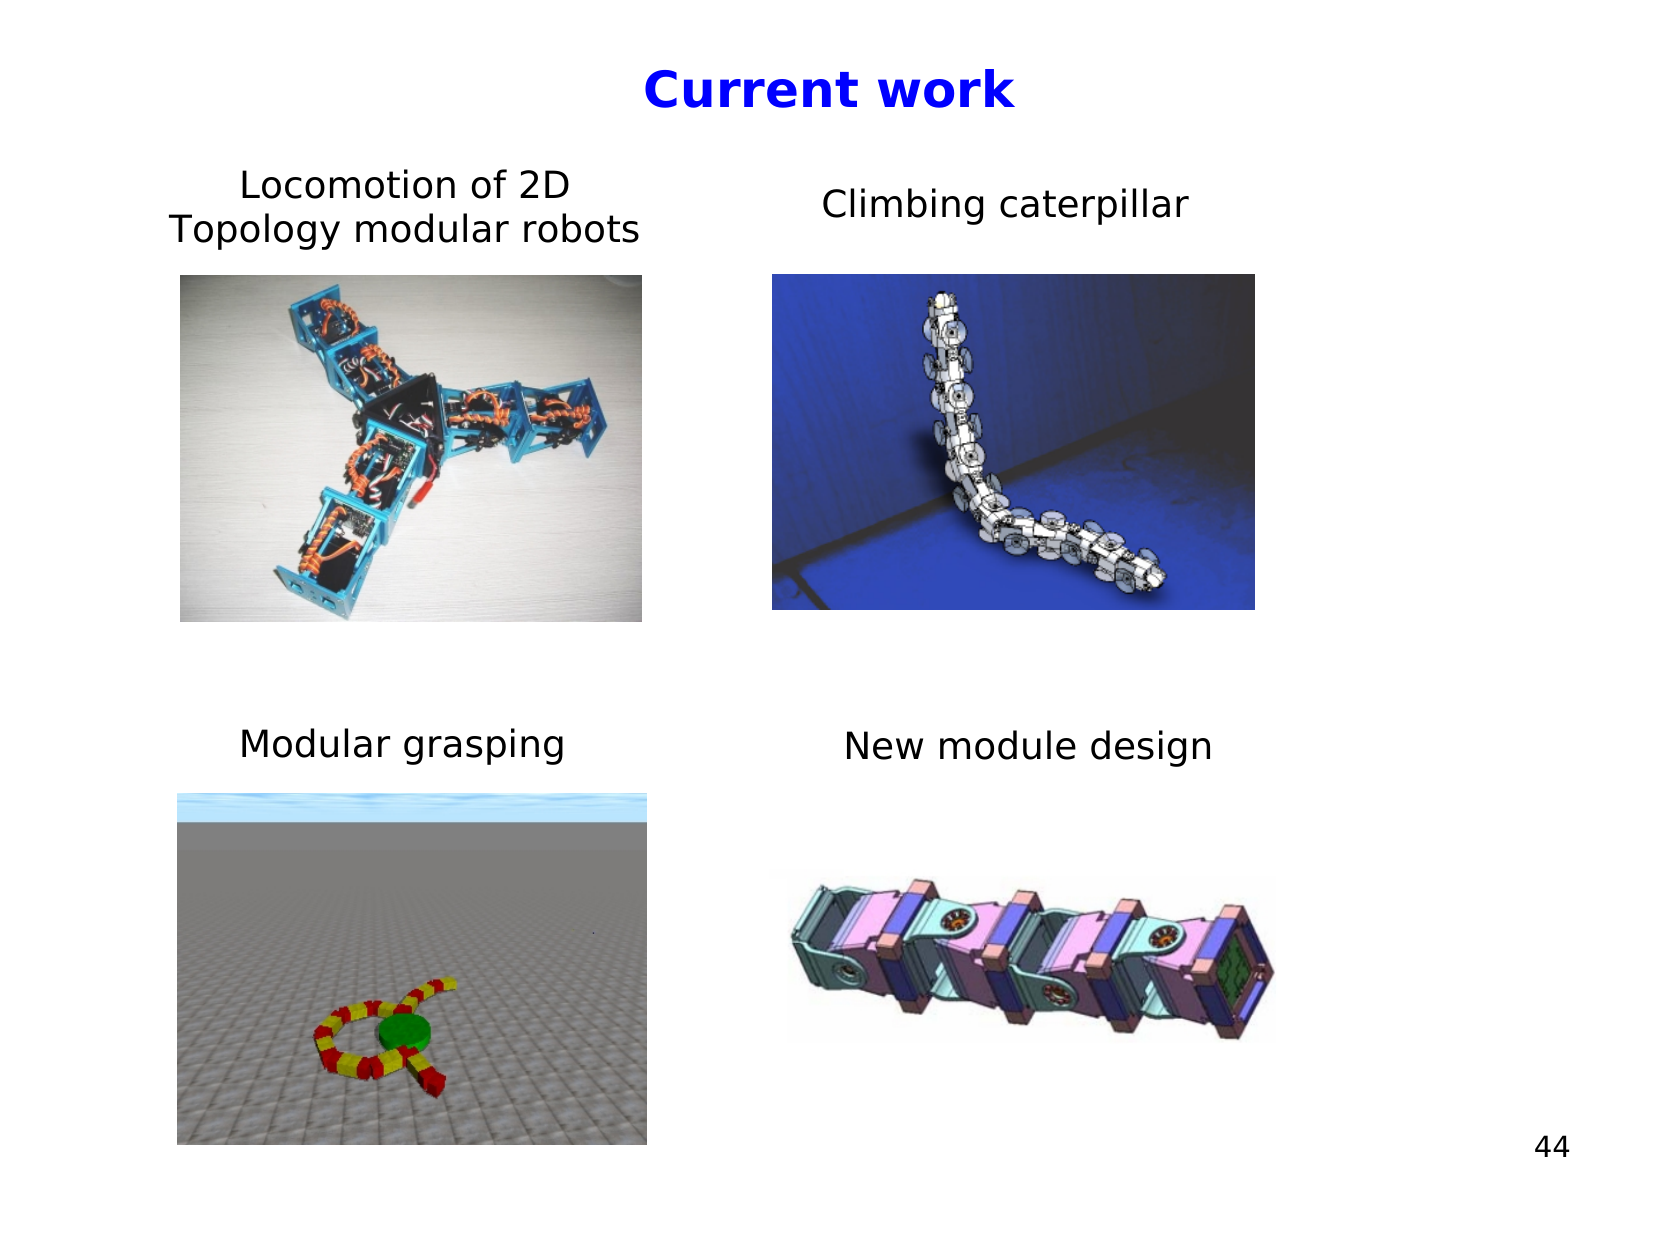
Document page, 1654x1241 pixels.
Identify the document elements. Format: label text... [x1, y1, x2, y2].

text_box Locomotion of 2D Topology modular robots [154, 156, 656, 259]
text_box New module design [828, 717, 1229, 776]
picture [769, 869, 1279, 1045]
text_box Climbing caterpillar [806, 175, 1205, 234]
picture [772, 274, 1255, 610]
picture [177, 793, 647, 1145]
picture [180, 275, 642, 622]
text_box Current work [629, 53, 1031, 127]
text_box Modular grasping [223, 715, 581, 774]
